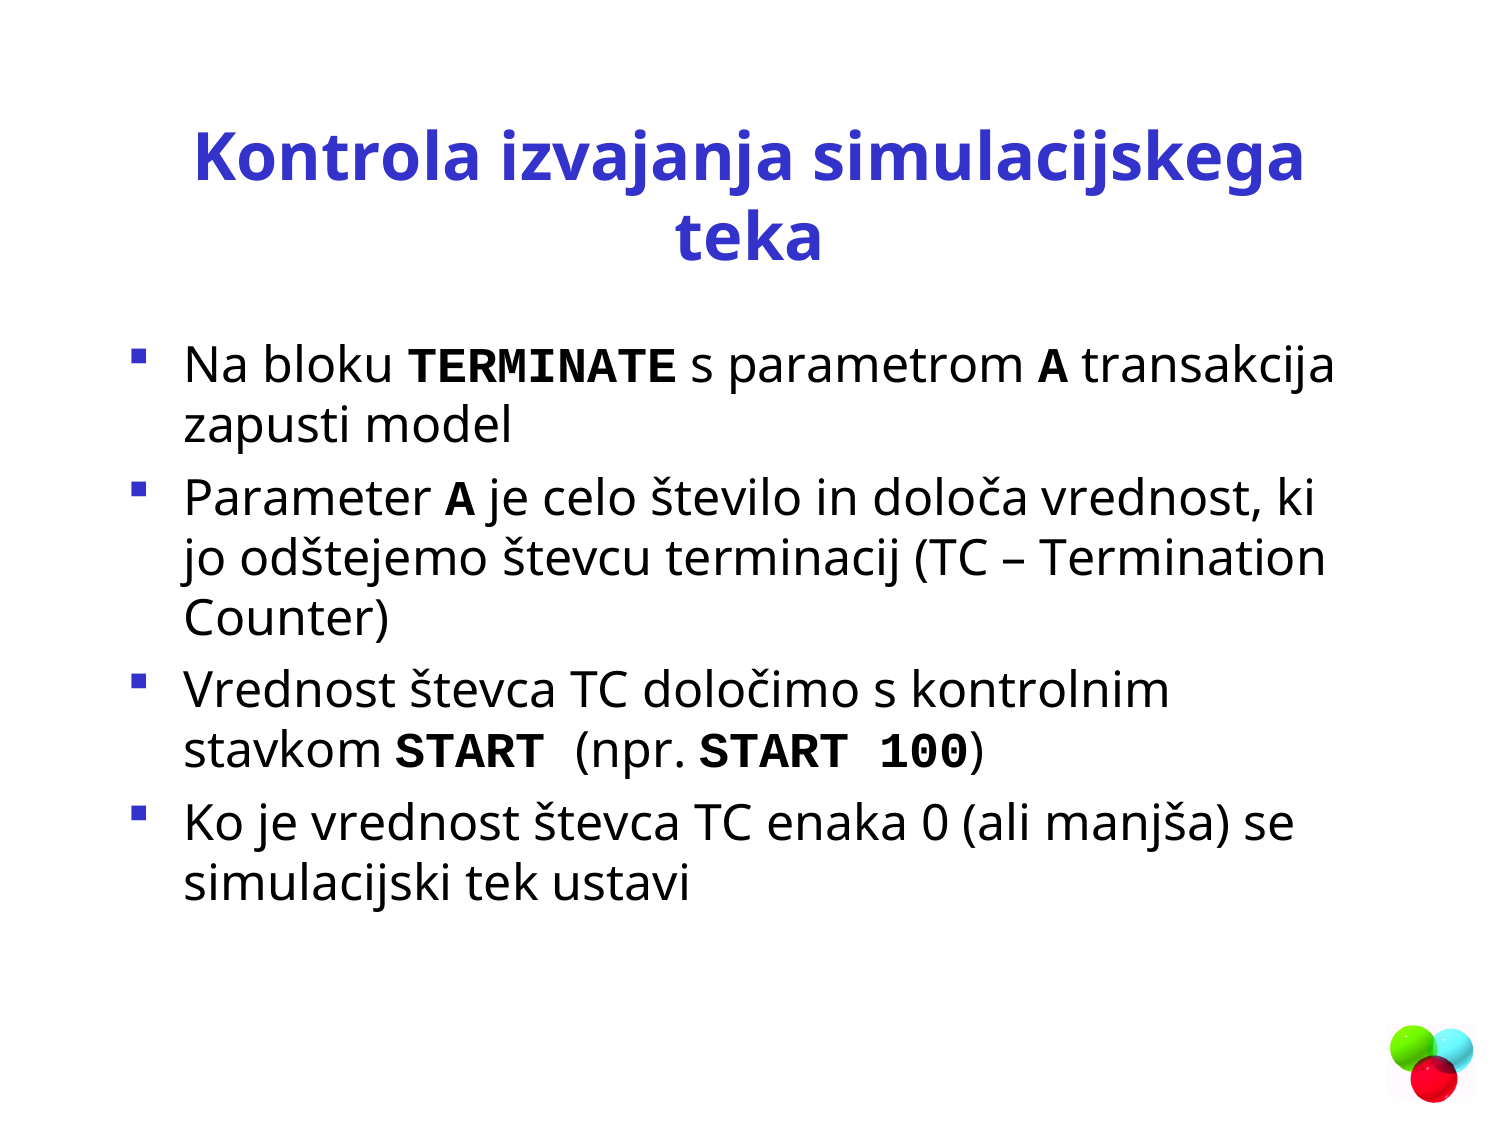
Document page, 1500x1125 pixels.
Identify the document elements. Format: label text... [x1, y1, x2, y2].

list Na bloku TERMINATE s parametrom A transakcija zapusti model Parameter A je celo število in določa vrednost, ki jo odštejemo števcu terminacij (TC – Termination Counter) Vrednost števca TC določimo s kontrolnim stavkom START (npr. START 100) Ko je vrednost števca TC enaka 0 (ali manjša) se simulacijski tek ustavi [112, 324, 1388, 1001]
title Kontrola izvajanja simulacijskega teka [112, 99, 1388, 288]
chart [1387, 1025, 1476, 1104]
